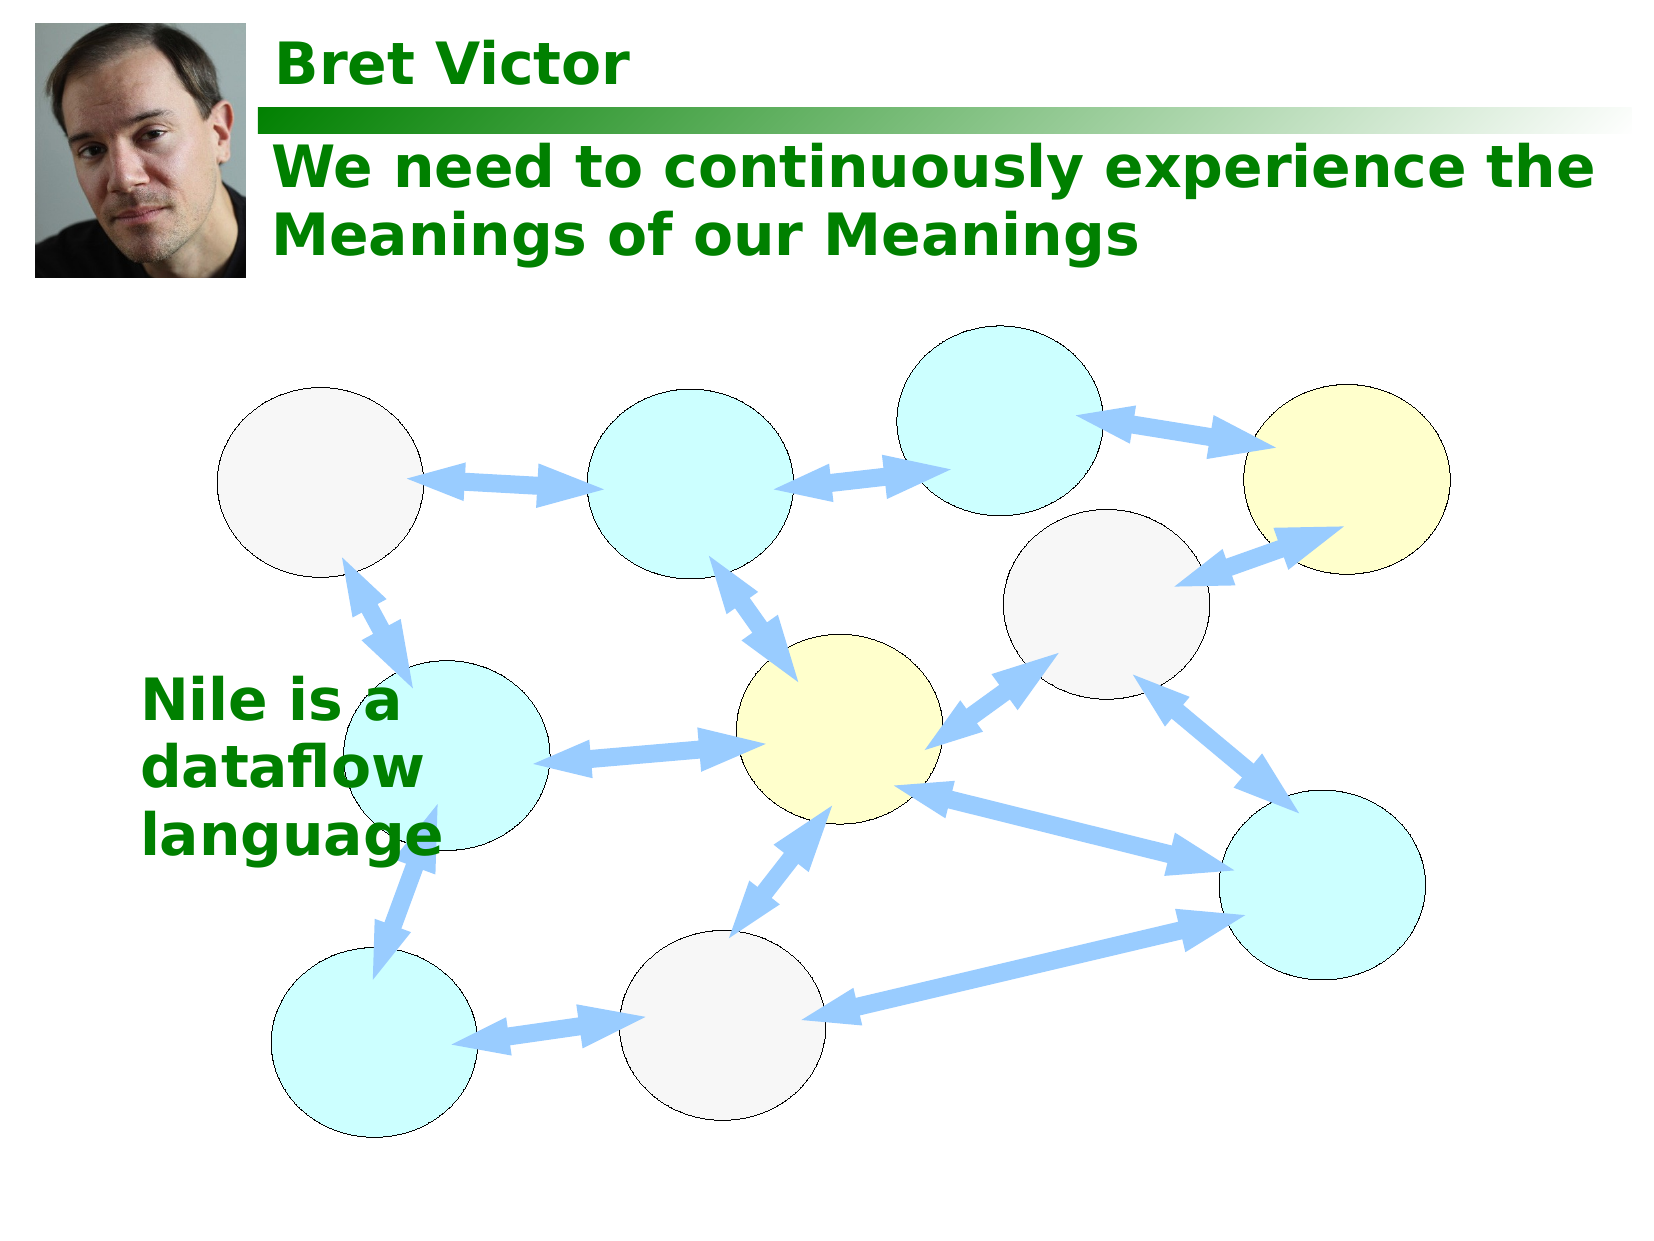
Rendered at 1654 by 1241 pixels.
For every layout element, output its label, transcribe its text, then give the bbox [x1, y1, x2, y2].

text_box [1003, 509, 1210, 700]
text_box [506, 677, 551, 834]
text_box Bret Victor [259, 22, 804, 106]
text_box [217, 387, 424, 578]
text_box [257, 107, 1632, 134]
text_box [896, 325, 1103, 516]
text_box [619, 930, 826, 1121]
text_box Nile is a dataflow language [125, 658, 506, 878]
text_box [271, 947, 478, 1138]
picture [35, 23, 246, 278]
text_box [587, 389, 794, 579]
text_box [1219, 790, 1426, 980]
text_box [1243, 384, 1451, 575]
text_box We need to continuously experience the Meanings of our Meanings [256, 126, 1641, 278]
text_box [736, 634, 943, 825]
